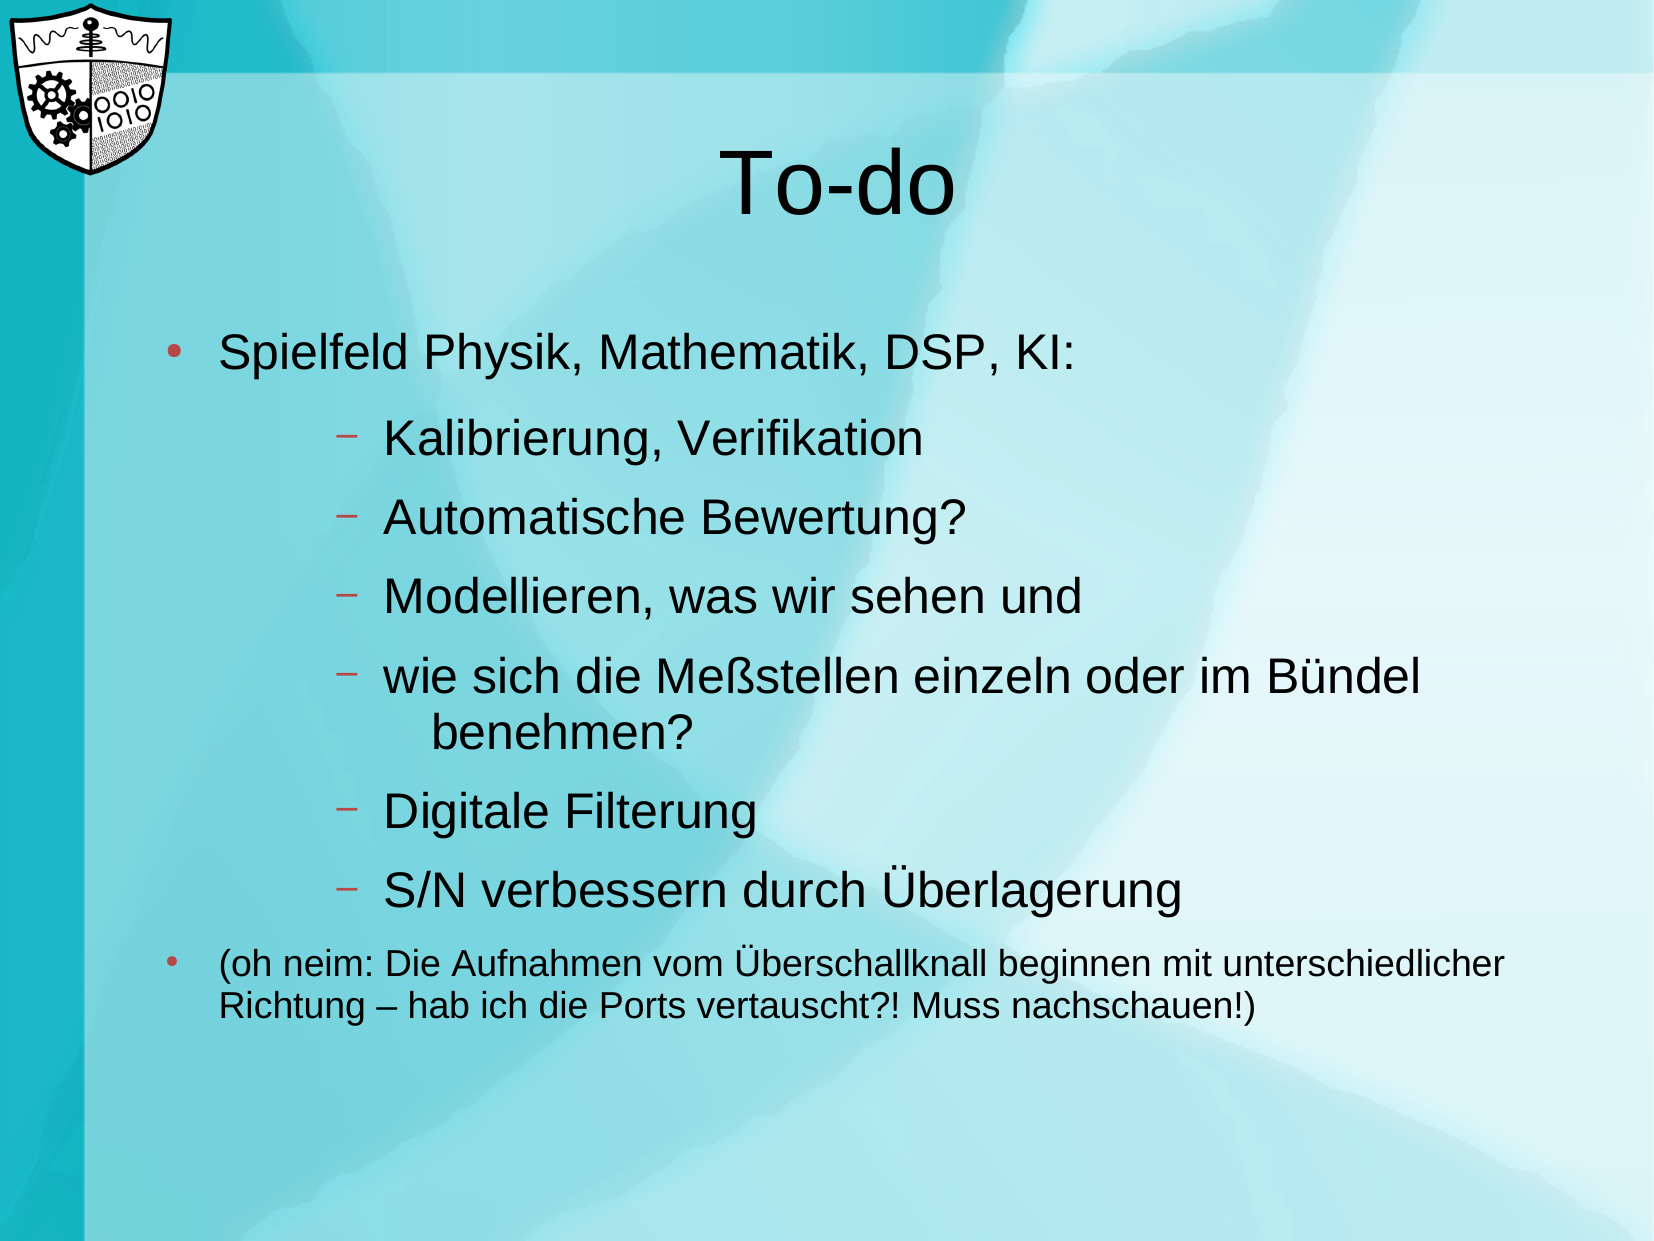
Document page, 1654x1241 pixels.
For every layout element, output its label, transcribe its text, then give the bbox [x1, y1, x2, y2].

picture [0, 0, 1654, 1241]
list Spielfeld Physik, Mathematik, DSP, KI: Kalibrierung, Verifikation Automatische Bewertung? Modellieren, was wir sehen und wie sich die Meßstellen einzeln oder im Bündel benehmen? Digitale Filterung S/N verbessern durch Überlagerung (oh neim: Die Aufnahmen vom Überschallknall beginnen mit unterschiedlicher Richtung – hab ich die Ports vertauscht?! Muss nachschauen!) [147, 324, 1512, 1162]
title To-do [94, 78, 1583, 287]
